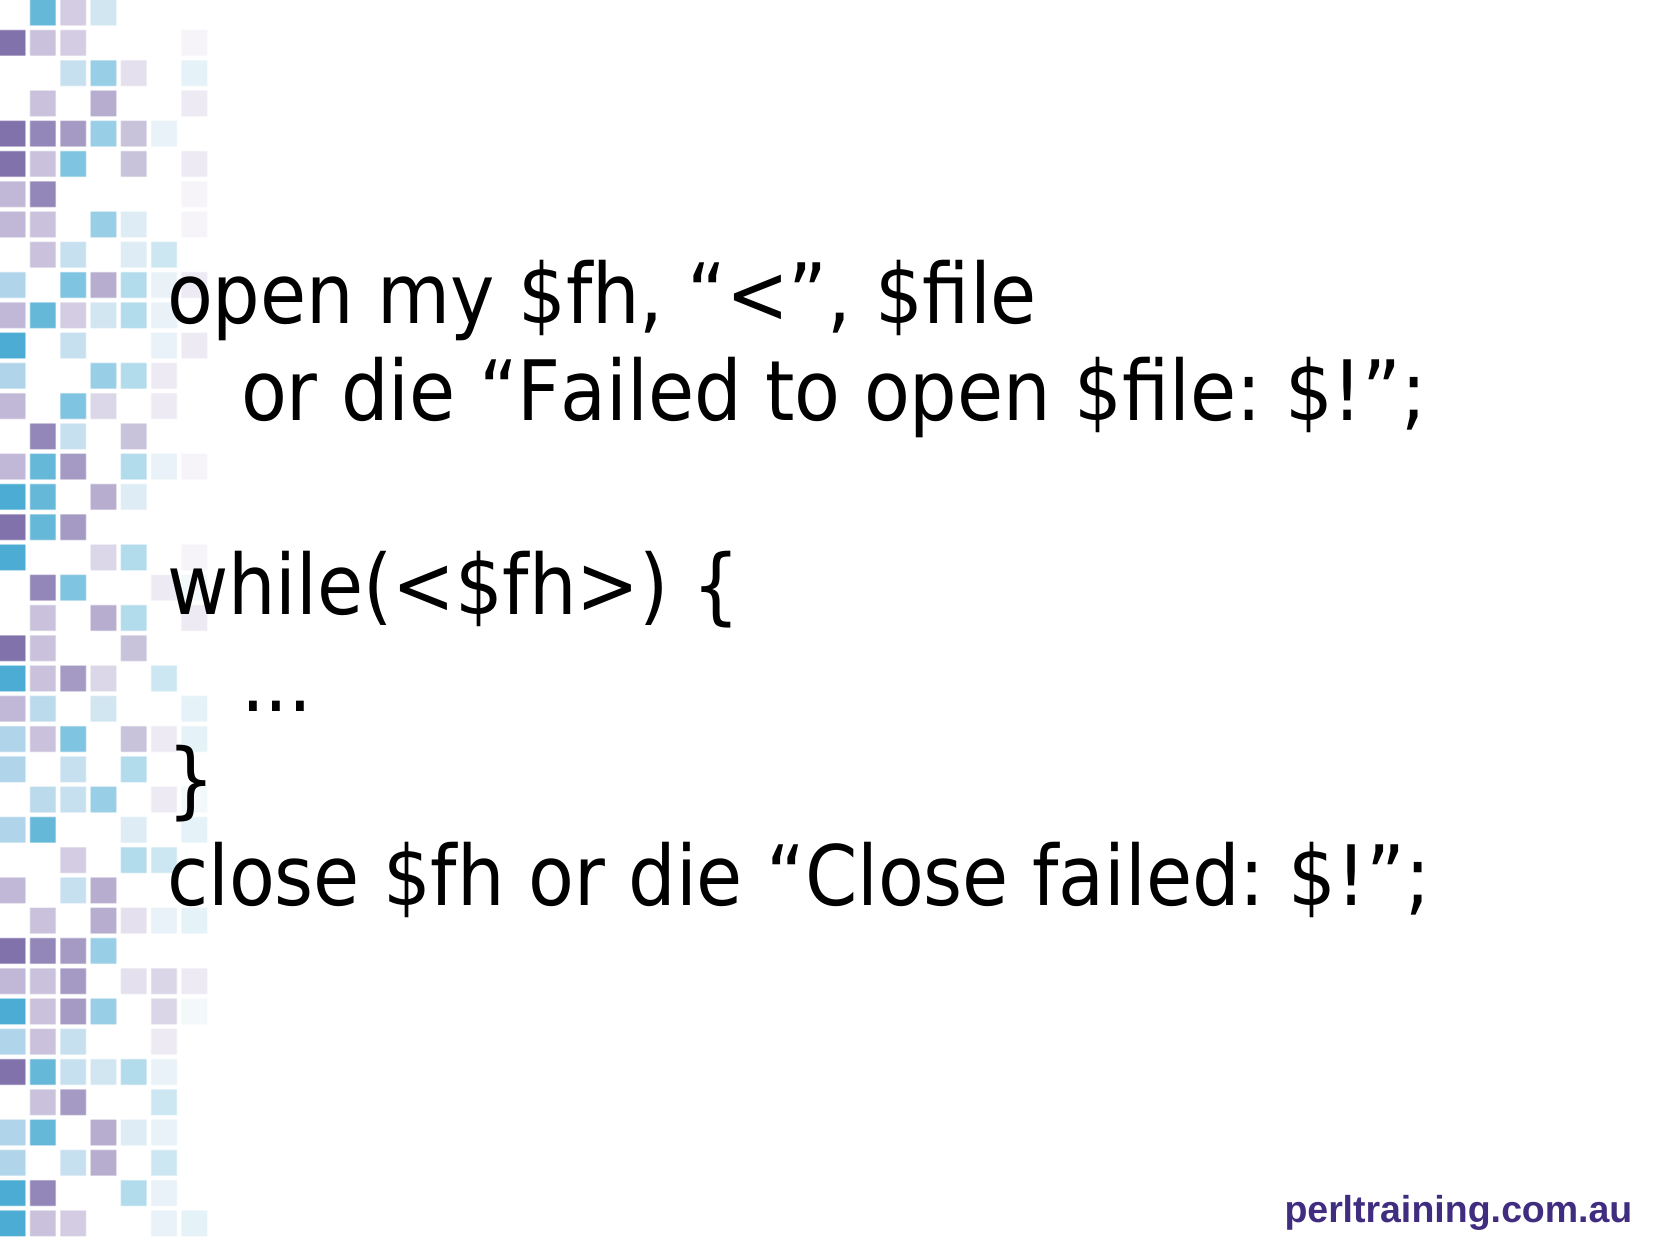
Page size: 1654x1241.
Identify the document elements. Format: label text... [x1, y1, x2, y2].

title open my $fh, “<”, $file or die “Failed to open $file: $!”; while(<$fh>) { ... } close $fh or die “Close failed: $!”; [82, 49, 1654, 1123]
picture [0, 0, 212, 1241]
